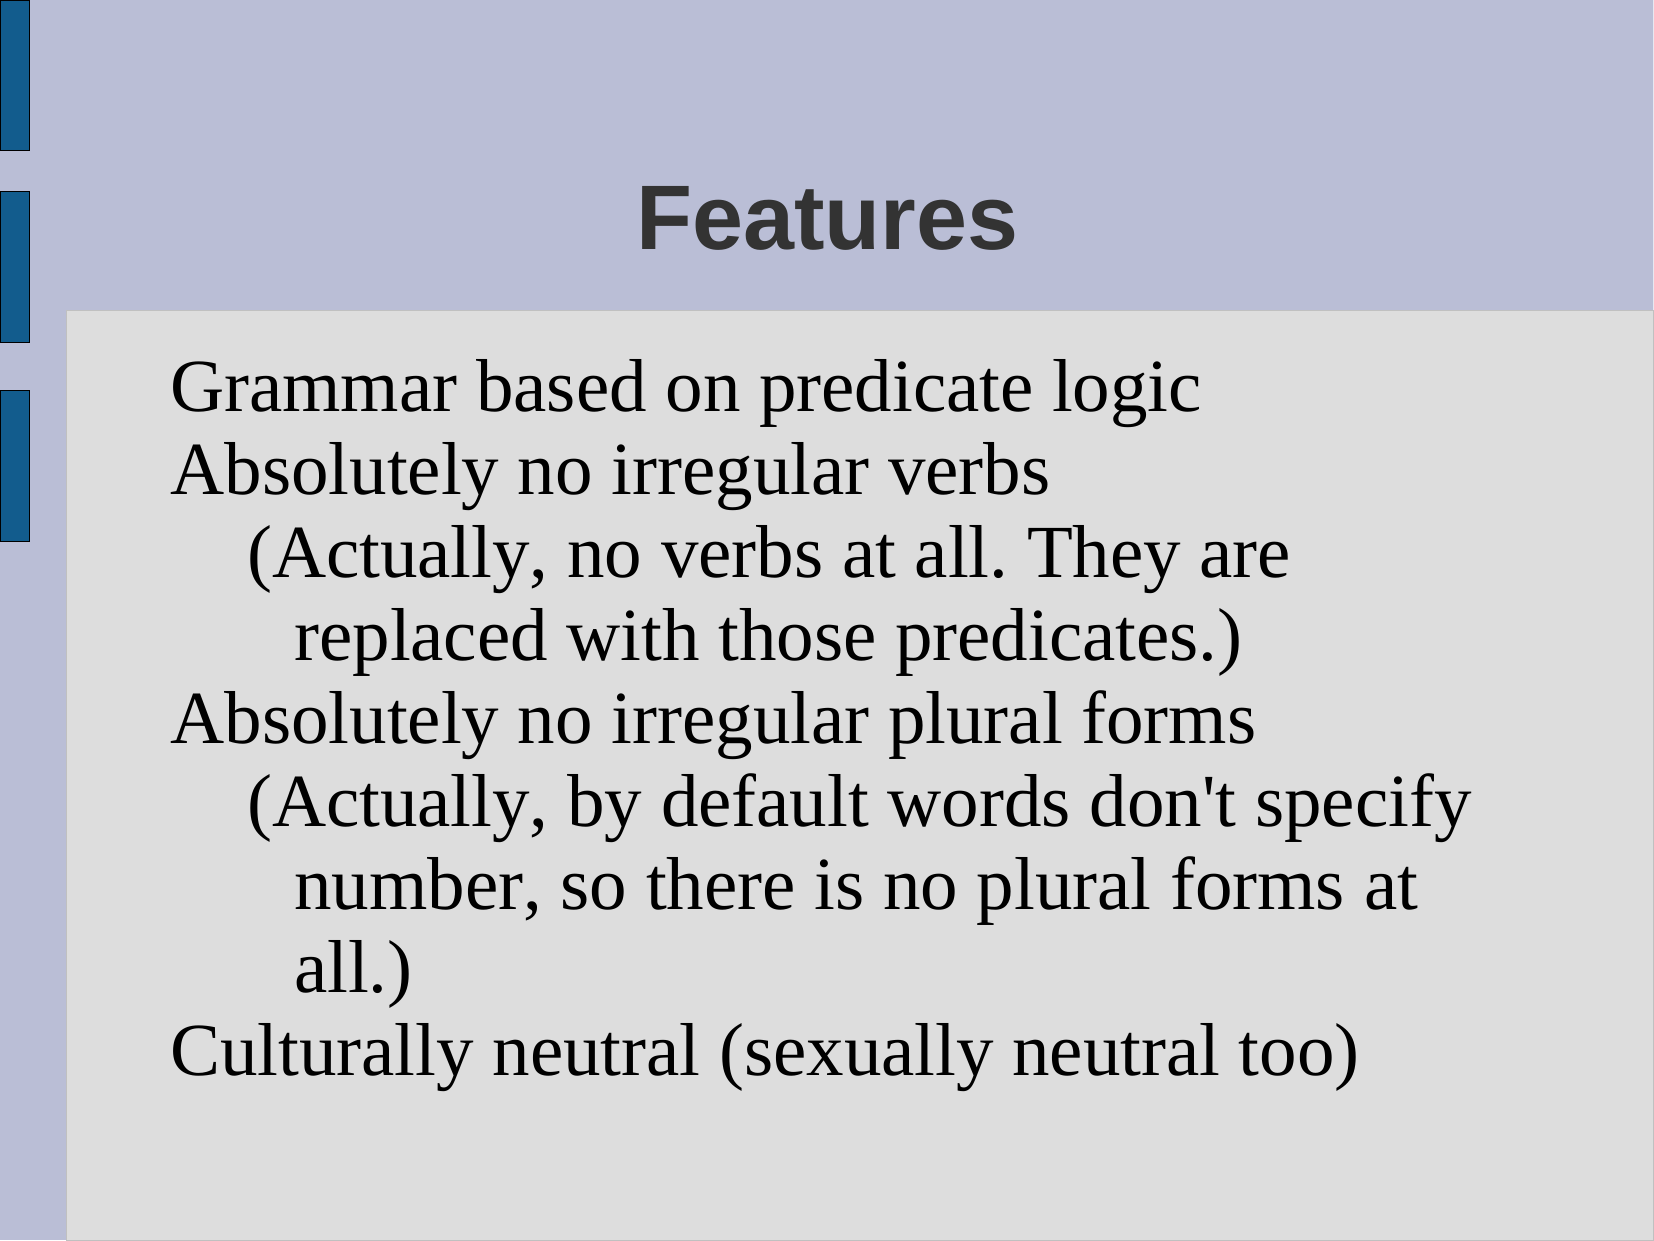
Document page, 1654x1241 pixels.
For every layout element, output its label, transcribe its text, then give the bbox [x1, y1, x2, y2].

list Grammar based on predicate logic Absolutely no irregular verbs (Actually, no verbs at all. They are replaced with those predicates.) Absolutely no irregular plural forms (Actually, by default words don't specify number, so there is no plural forms at all.) Culturally neutral (sexually neutral too) [152, 344, 1534, 1127]
title Features [121, 114, 1534, 322]
